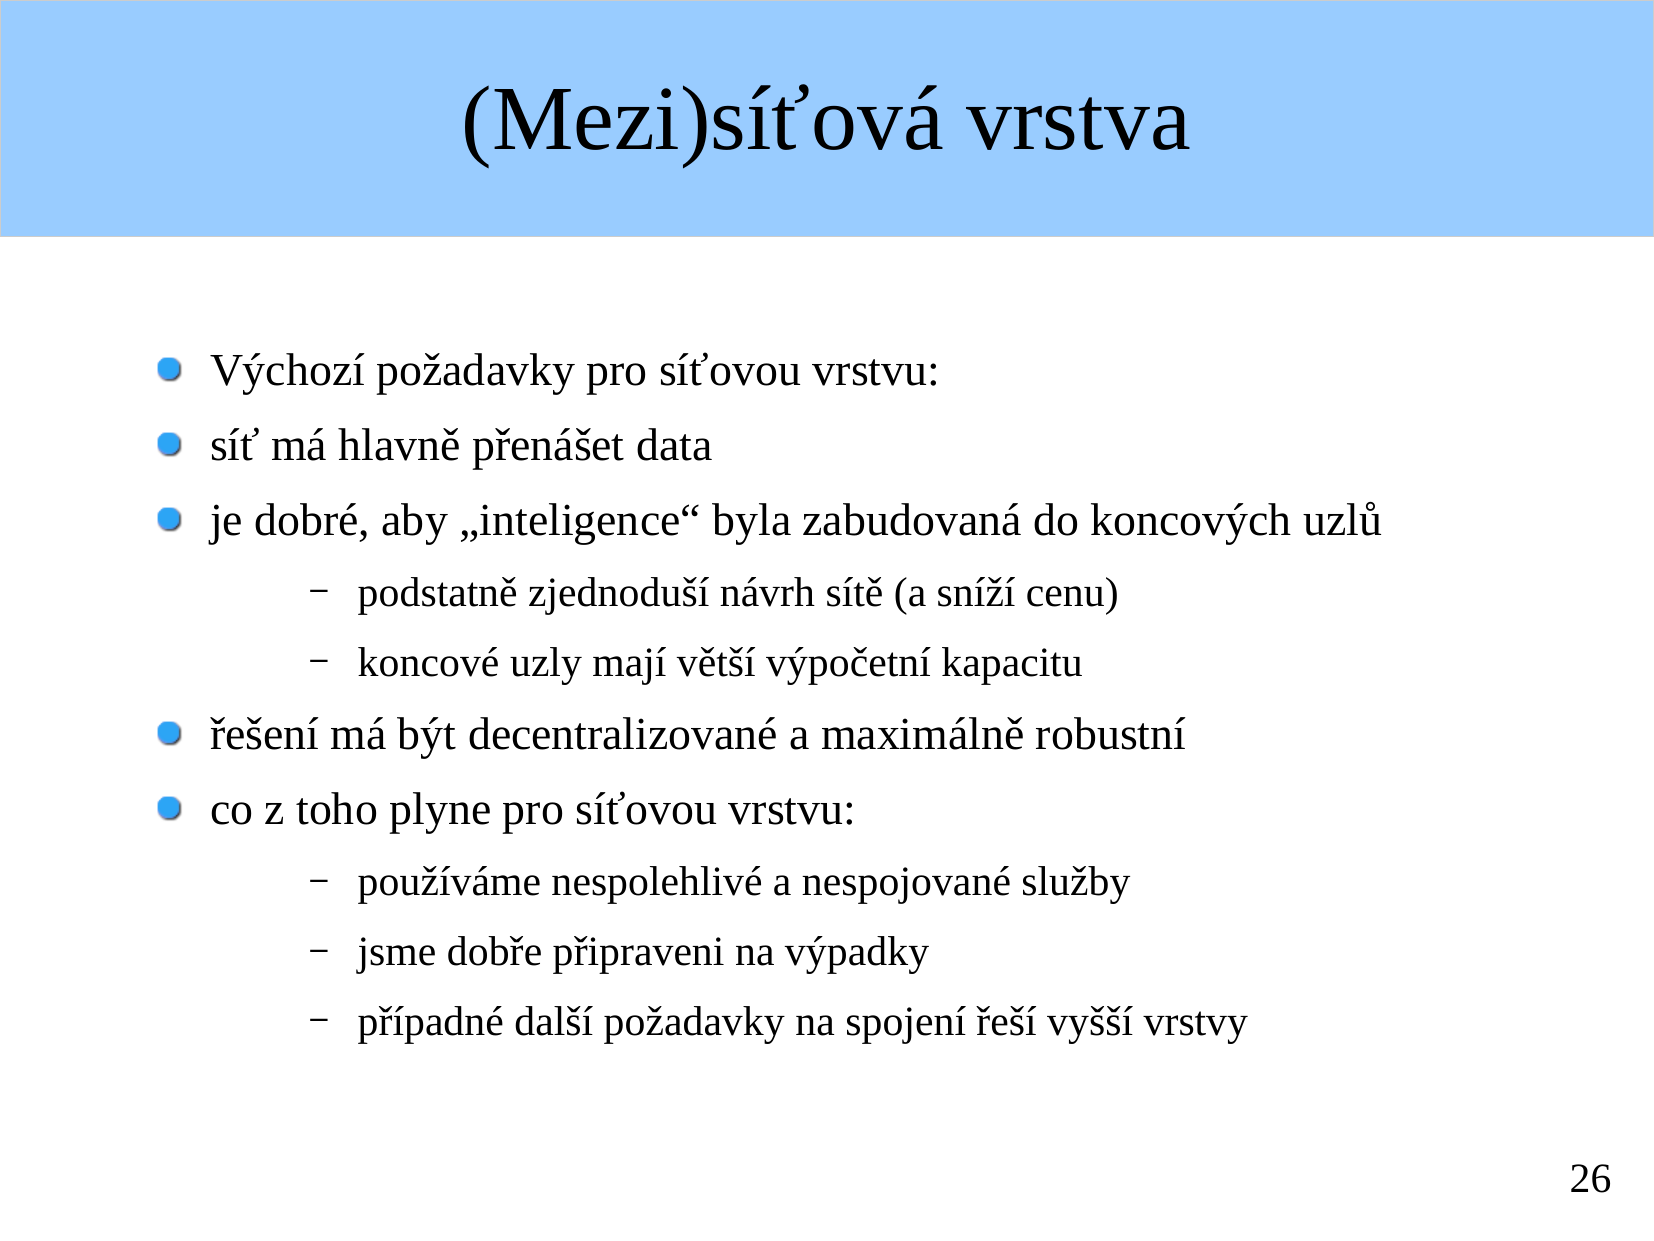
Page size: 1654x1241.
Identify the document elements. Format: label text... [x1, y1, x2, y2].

title (Mezi)síťová vrstva [0, 0, 1654, 237]
list Výchozí požadavky pro síťovou vrstvu: síť má hlavně přenášet data je dobré, aby „inteligence“ byla zabudovaná do koncových uzlů podstatně zjednoduší návrh sítě (a sníží cenu) koncové uzly mají větší výpočetní kapacitu řešení má být decentralizované a maximálně robustní co z toho plyne pro síťovou vrstvu: používáme nespolehlivé a nespojované služby jsme dobře připraveni na výpadky případné další požadavky na spojení řeší vyšší vrstvy [121, 344, 1534, 1162]
